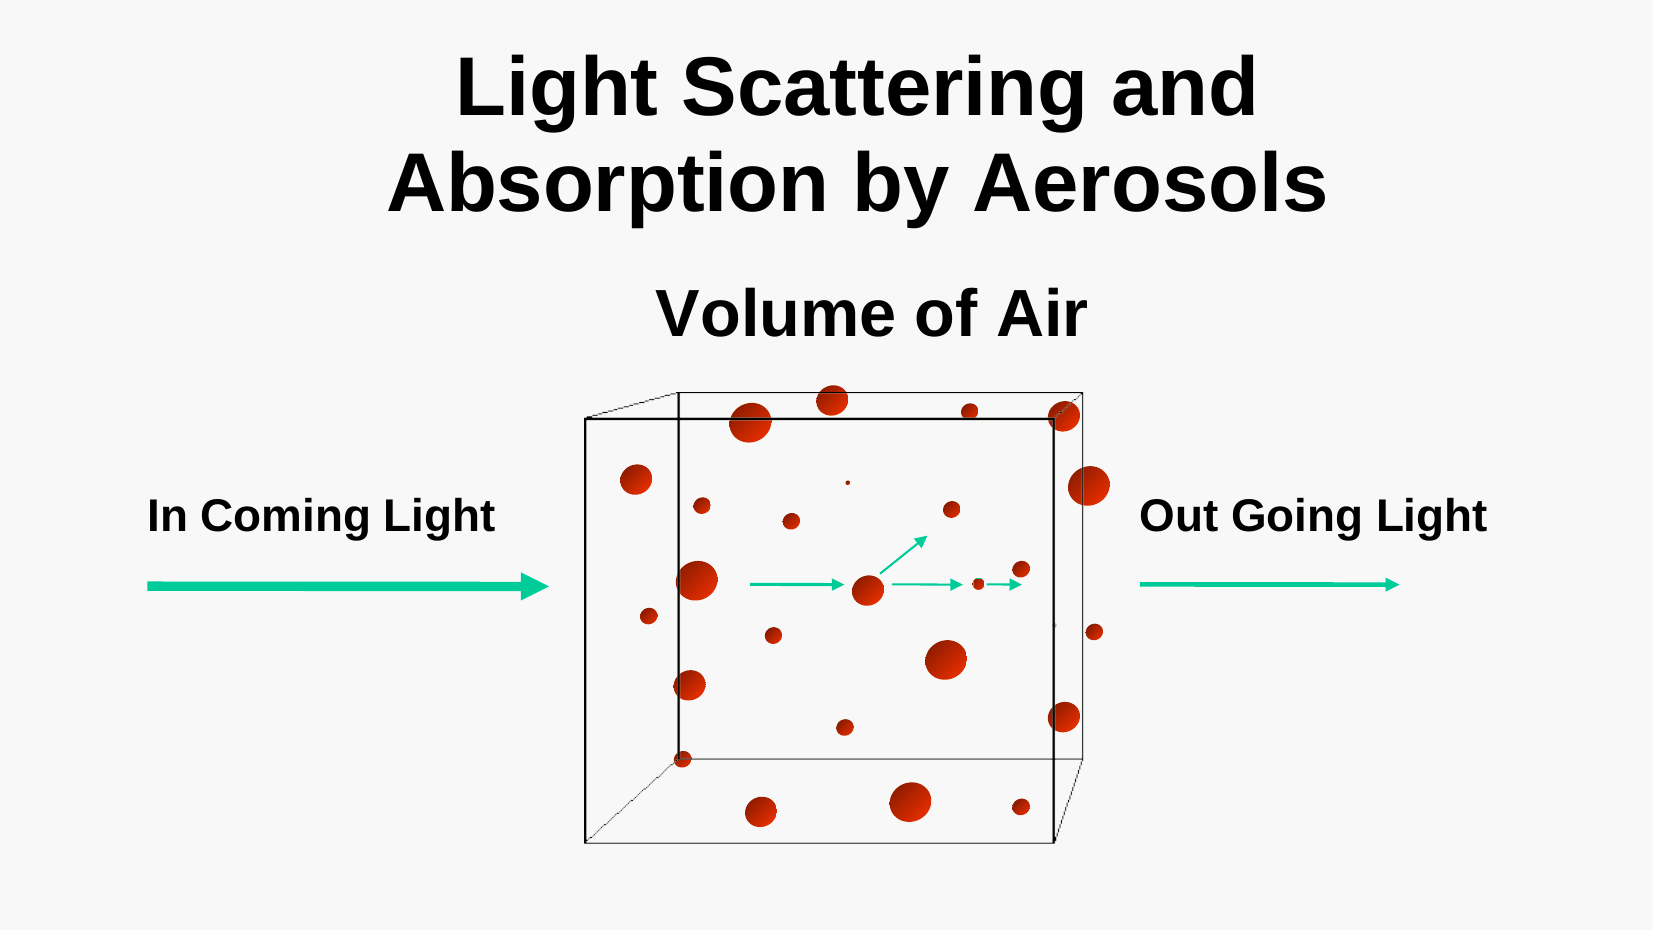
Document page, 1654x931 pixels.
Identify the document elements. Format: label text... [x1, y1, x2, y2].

text_box [819, 385, 846, 392]
picture [584, 392, 1085, 847]
text_box Out Going Light [1139, 490, 1578, 543]
text_box In Coming Light [147, 490, 585, 542]
title Light Scattering and Absorption by Aerosols [314, 39, 1402, 232]
text_box Volume of Air [655, 277, 1108, 352]
text_box [1085, 623, 1103, 641]
text_box [973, 578, 985, 590]
text_box [1085, 466, 1110, 506]
